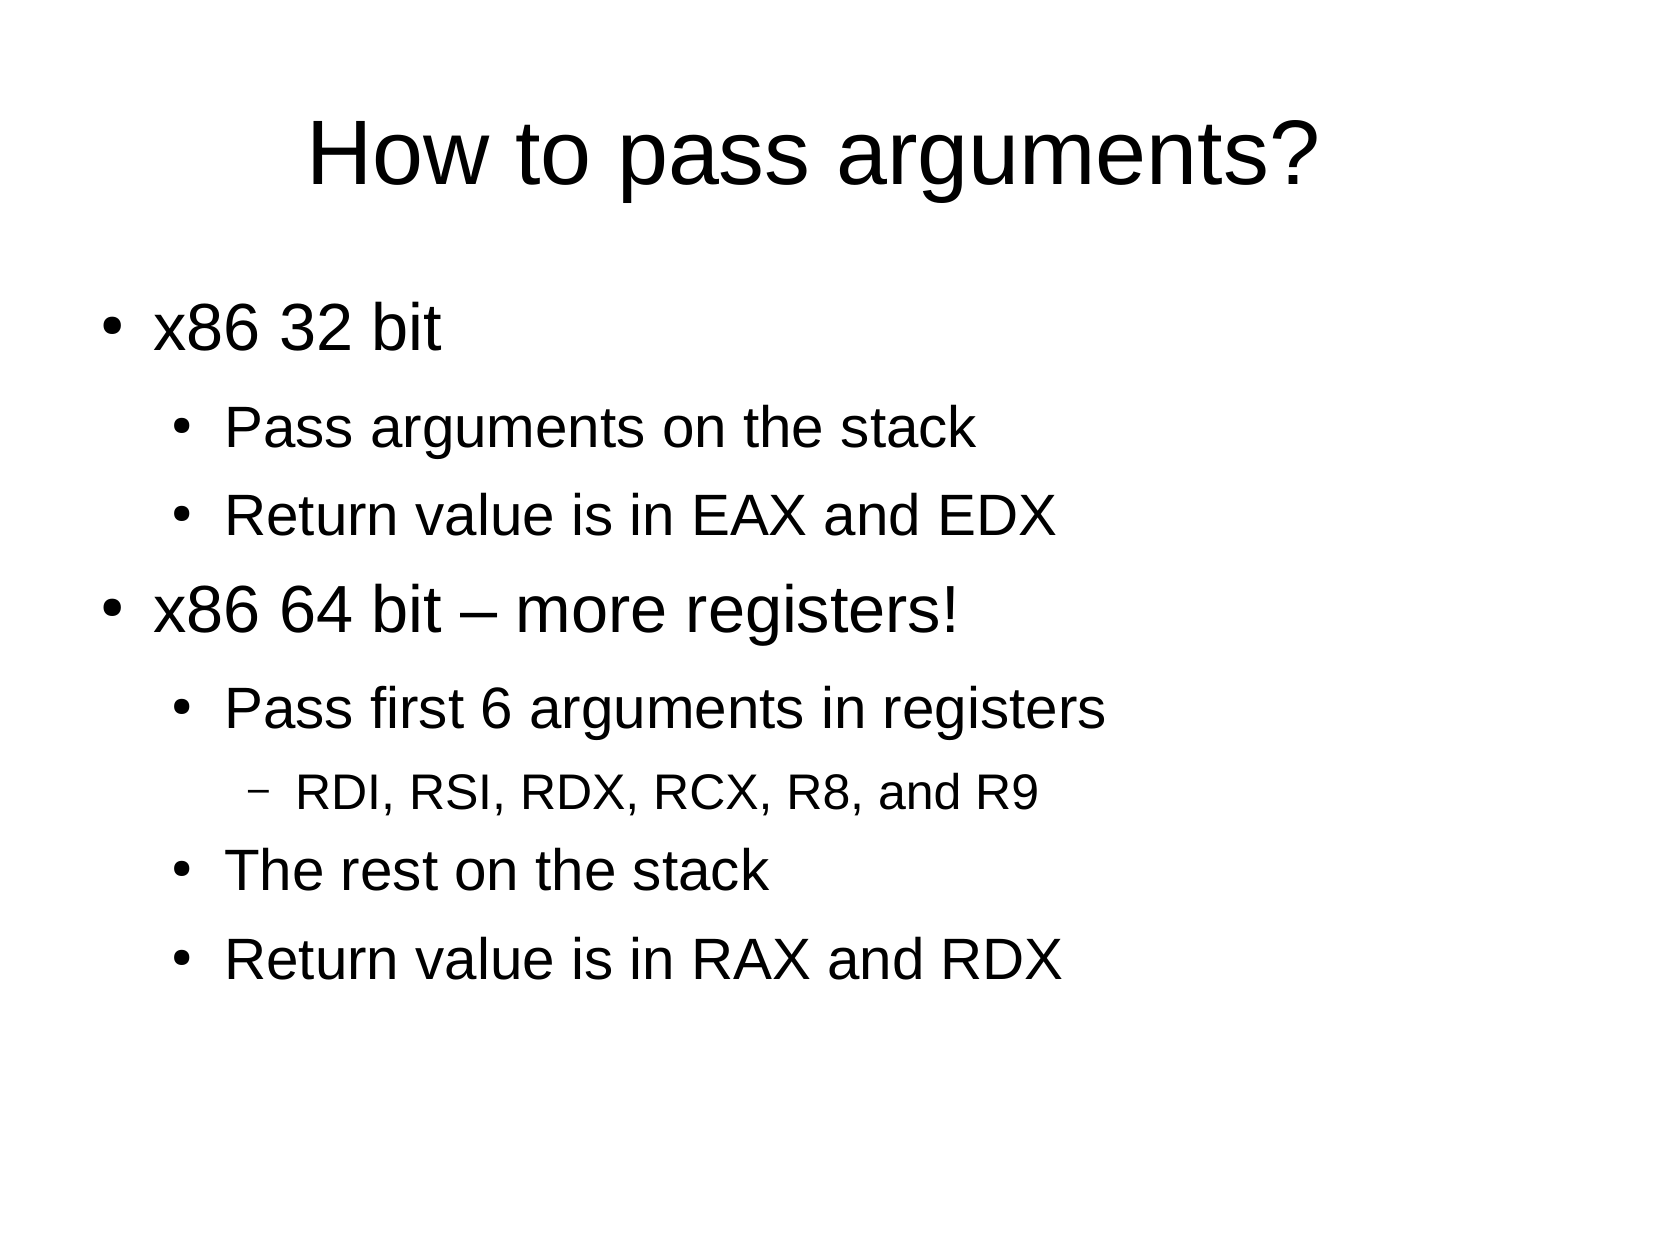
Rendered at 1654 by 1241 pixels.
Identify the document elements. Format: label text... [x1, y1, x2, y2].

list x86 32 bit Pass arguments on the stack Return value is in EAX and EDX x86 64 bit – more registers! Pass first 6 arguments in registers RDI, RSI, RDX, RCX, R8, and R9 The rest on the stack Return value is in RAX and RDX [82, 290, 1571, 1010]
title How to pass arguments? [82, 49, 1571, 257]
